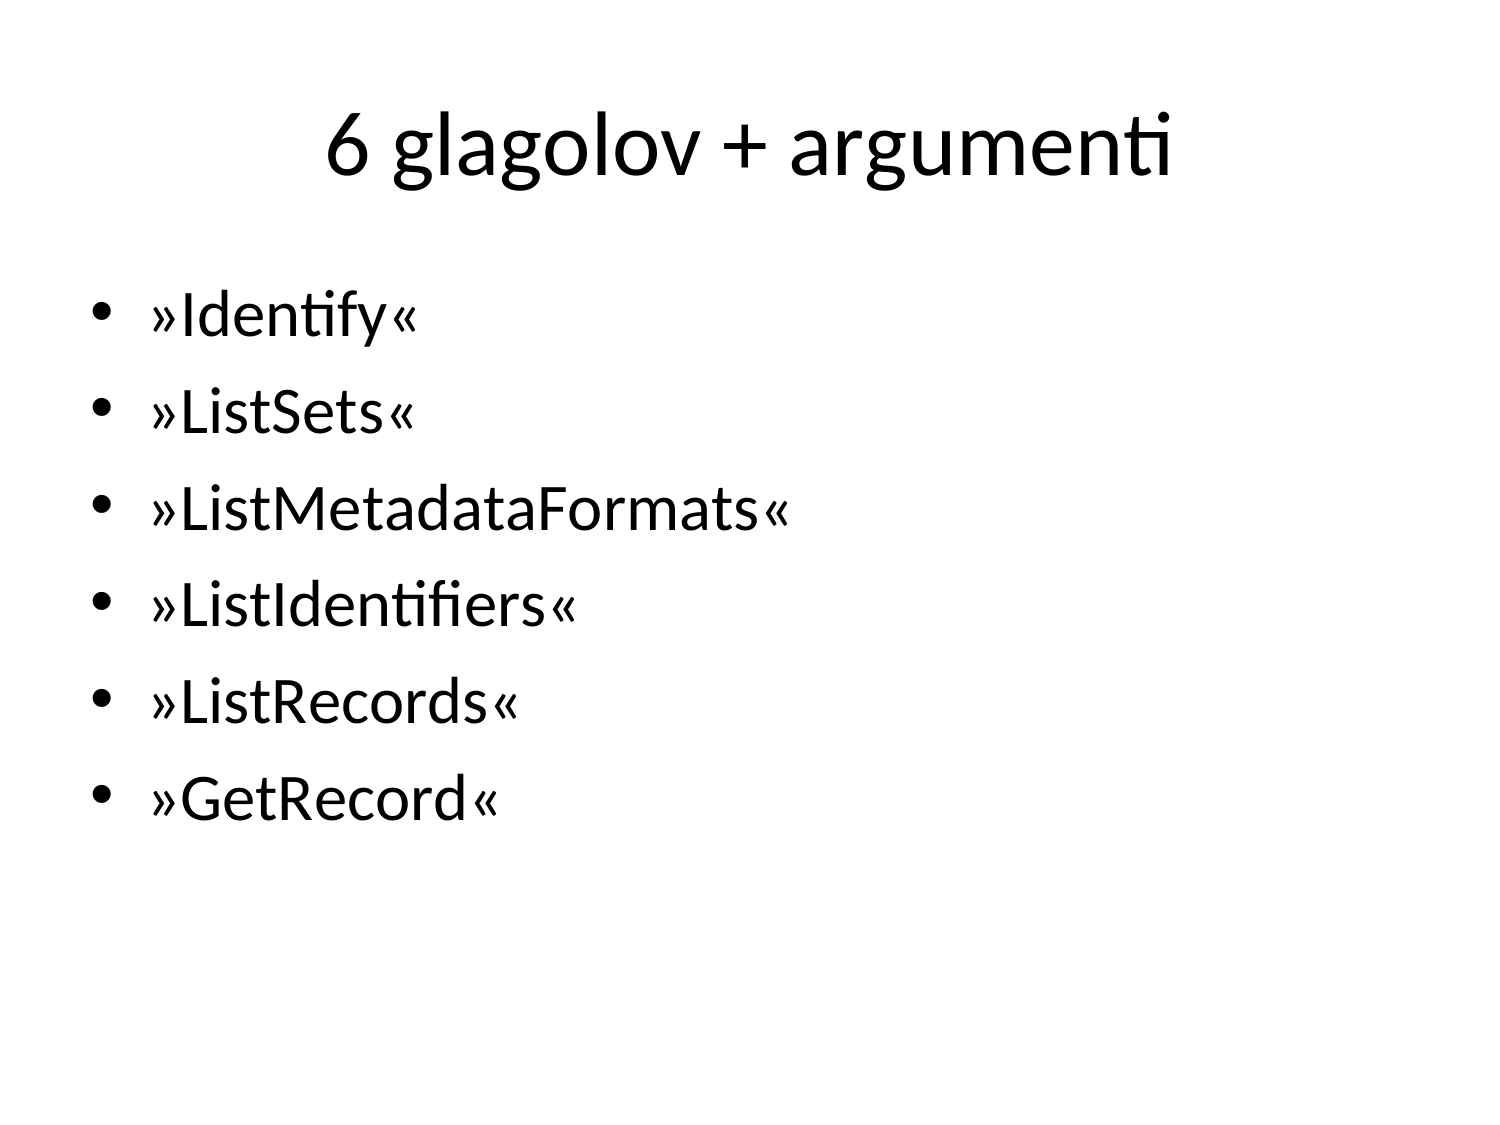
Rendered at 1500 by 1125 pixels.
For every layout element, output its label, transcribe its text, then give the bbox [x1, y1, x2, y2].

list »Identify« »ListSets« »ListMetadataFormats« »ListIdentifiers« »ListRecords« »GetRecord« [75, 262, 1426, 1125]
title 6 glagolov + argumenti [75, 45, 1426, 233]
